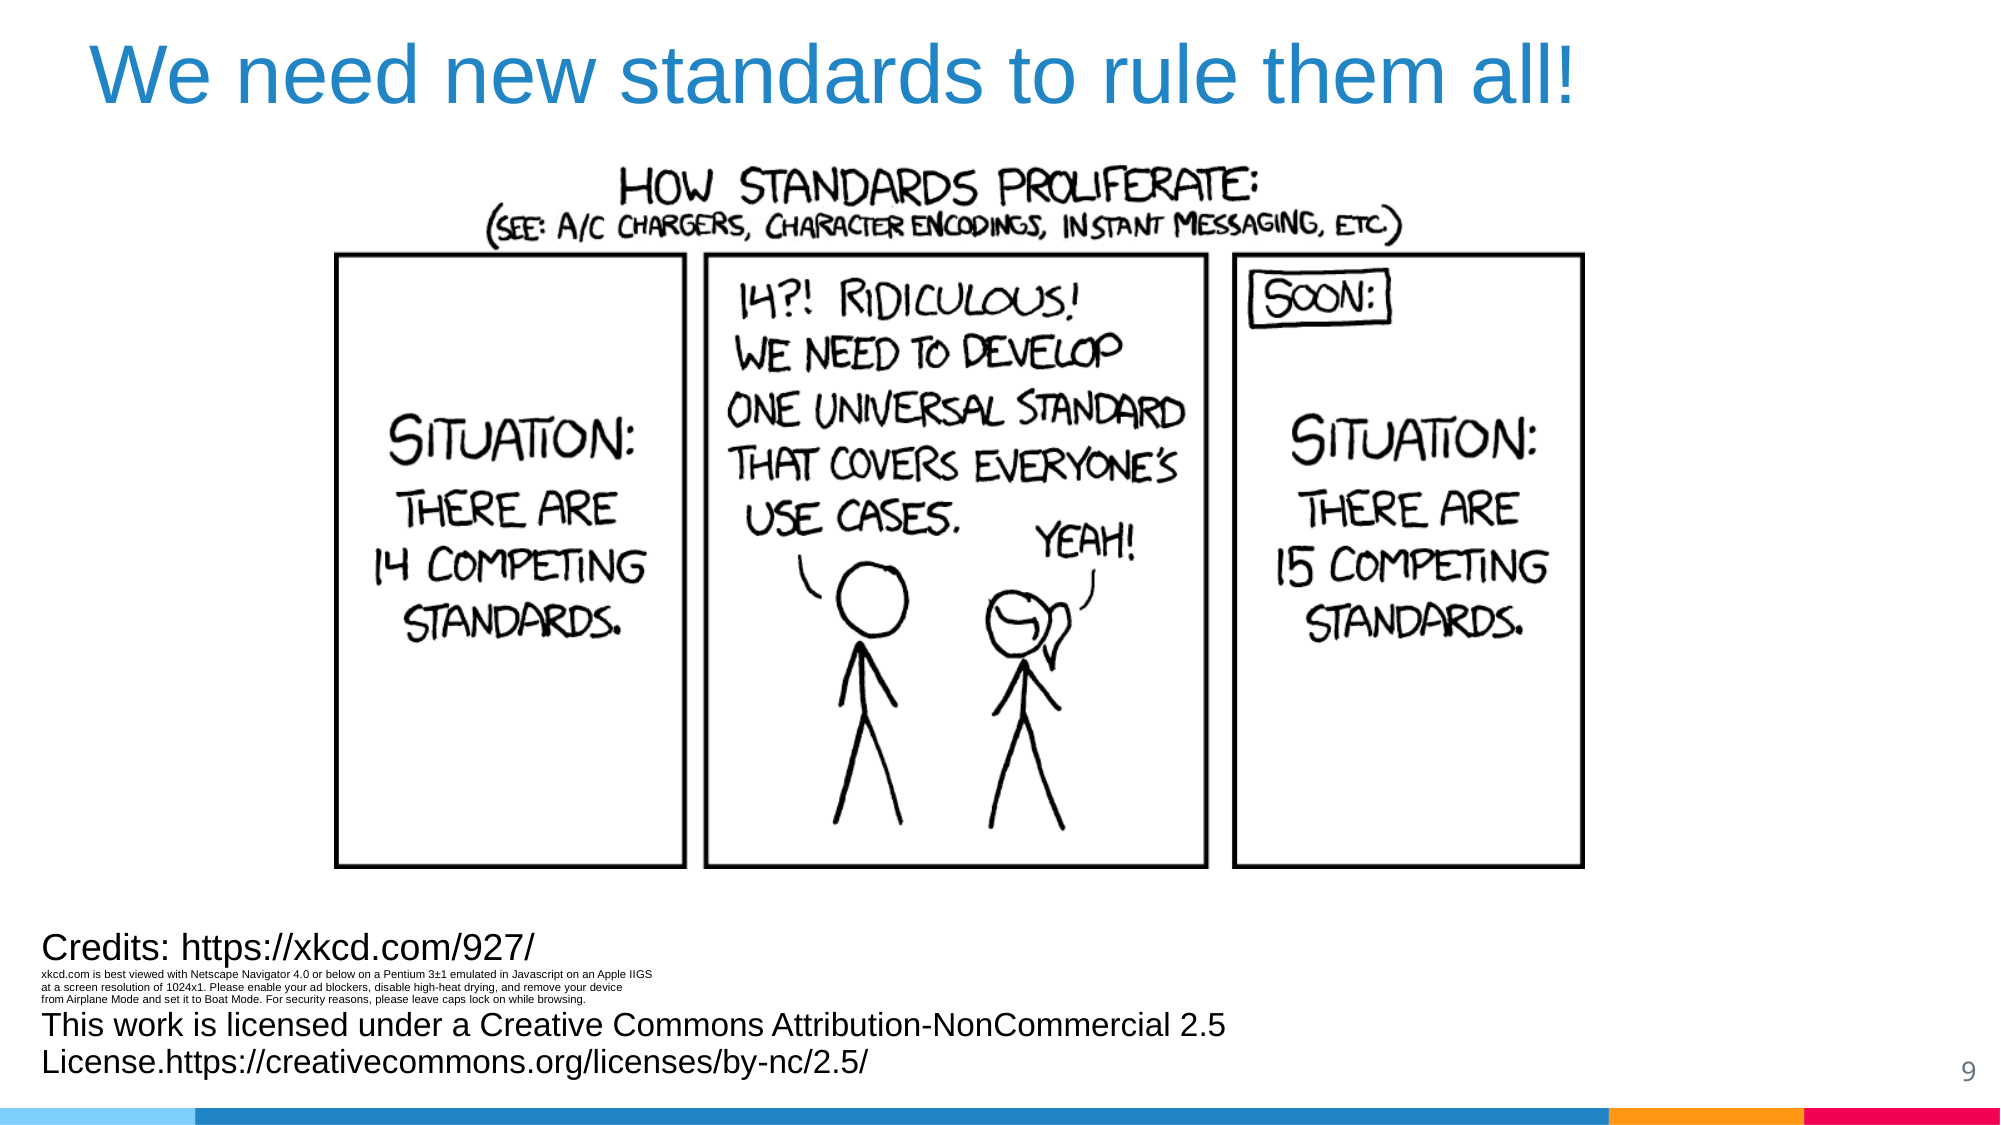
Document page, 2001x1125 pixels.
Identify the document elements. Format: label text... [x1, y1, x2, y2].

text_box Credit https://xkcd.com/927/ [74, 135, 1953, 679]
text_box We need new standards to rule them all! [74, 21, 1925, 135]
picture [334, 159, 1585, 869]
text_box <number> [1871, 1038, 1992, 1125]
text_box Credits: https://xkcd.com/927/ xkcd.com is best viewed with Netscape Navigator 4.0 or below on a Pentium 3±1 emulated in Javascript on an Apple IIGS at a screen resolution of 1024x1. Please enable your ad blockers, disable high-heat drying, and remove your device from Airplane Mode and set it to Boat Mode. For security reasons, please leave caps lock on while browsing. This work is licensed under a Creative Commons Attribution-NonCommercial 2.5 License.https://creativecommons.org/licenses/by-nc/2.5/ [26, 918, 1731, 1103]
